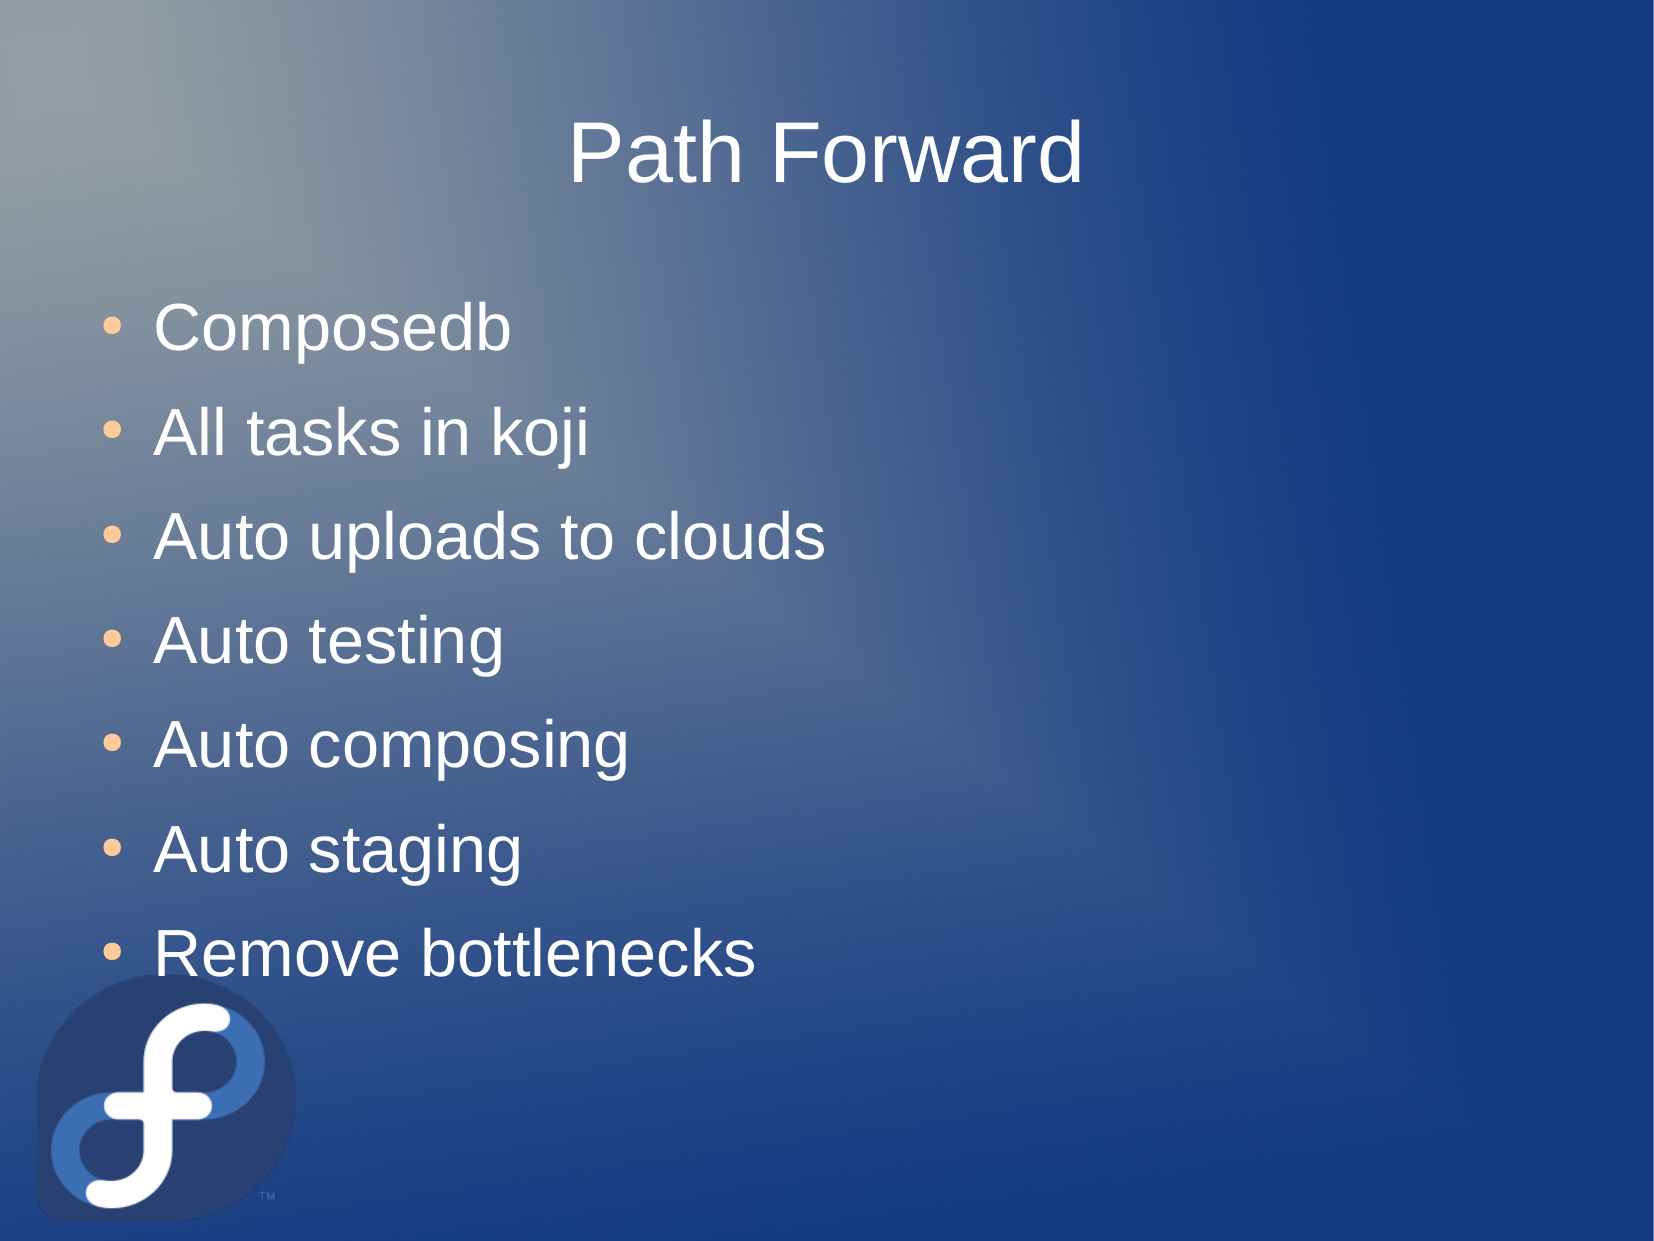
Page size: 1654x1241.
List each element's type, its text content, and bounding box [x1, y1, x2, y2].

list Composedb All tasks in koji Auto uploads to clouds Auto testing Auto composing Auto staging Remove bottlenecks [82, 290, 1571, 1109]
picture [0, 0, 1654, 1241]
title Path Forward [82, 49, 1571, 257]
